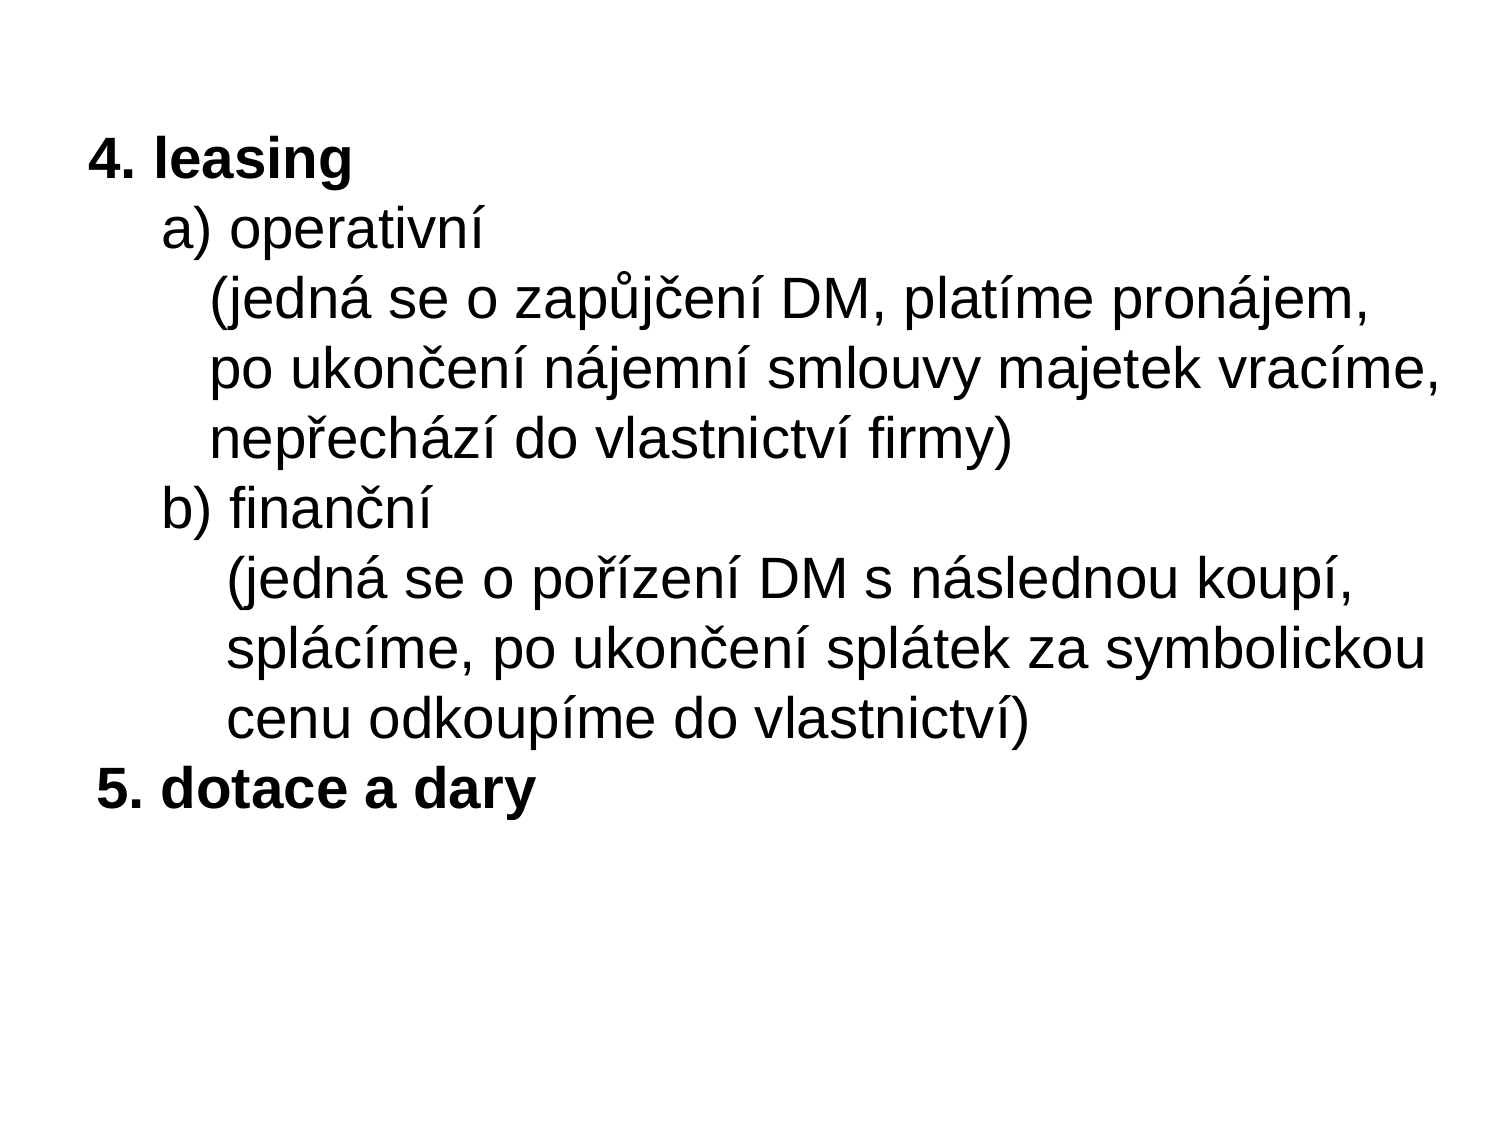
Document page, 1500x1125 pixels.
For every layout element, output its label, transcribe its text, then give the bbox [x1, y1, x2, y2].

text_box 4. leasing a) operativní (jedná se o zapůjčení DM, platíme pronájem, po ukončení nájemní smlouvy majetek vracíme, nepřechází do vlastnictví firmy) b) finanční (jedná se o pořízení DM s následnou koupí, splácíme, po ukončení splátek za symbolickou cenu odkoupíme do vlastnictví) 5. dotace a dary [0, 42, 1471, 968]
